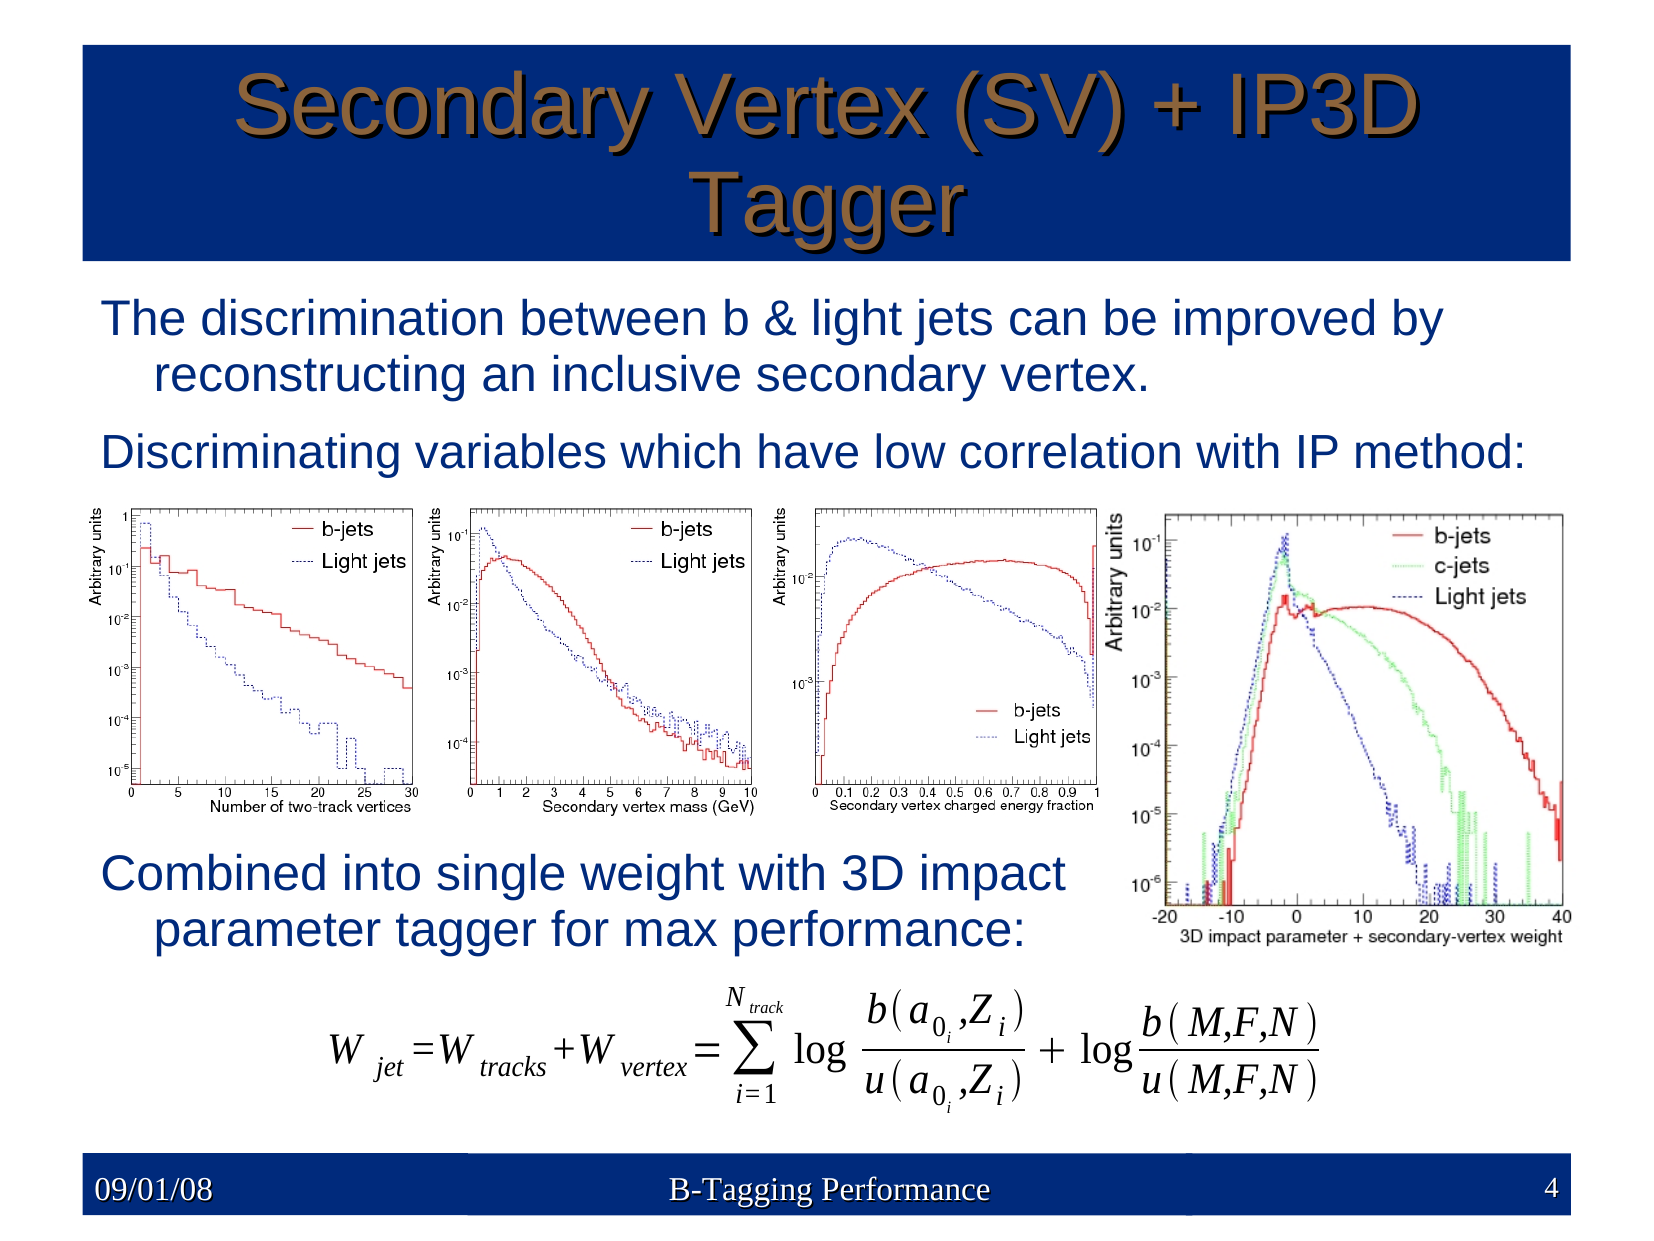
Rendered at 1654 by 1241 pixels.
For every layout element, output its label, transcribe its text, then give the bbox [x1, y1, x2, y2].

title Secondary Vertex (SV) + IP3D Tagger [82, 44, 1571, 262]
chart [317, 981, 1336, 1117]
picture [88, 466, 1614, 954]
list Combined into single weight with 3D impact parameter tagger for max performance: [82, 845, 1112, 1133]
list The discrimination between b & light jets can be improved by reconstructing an inclusive secondary vertex. Discriminating variables which have low correlation with IP method: [82, 290, 1564, 578]
chart [780, 598, 793, 626]
